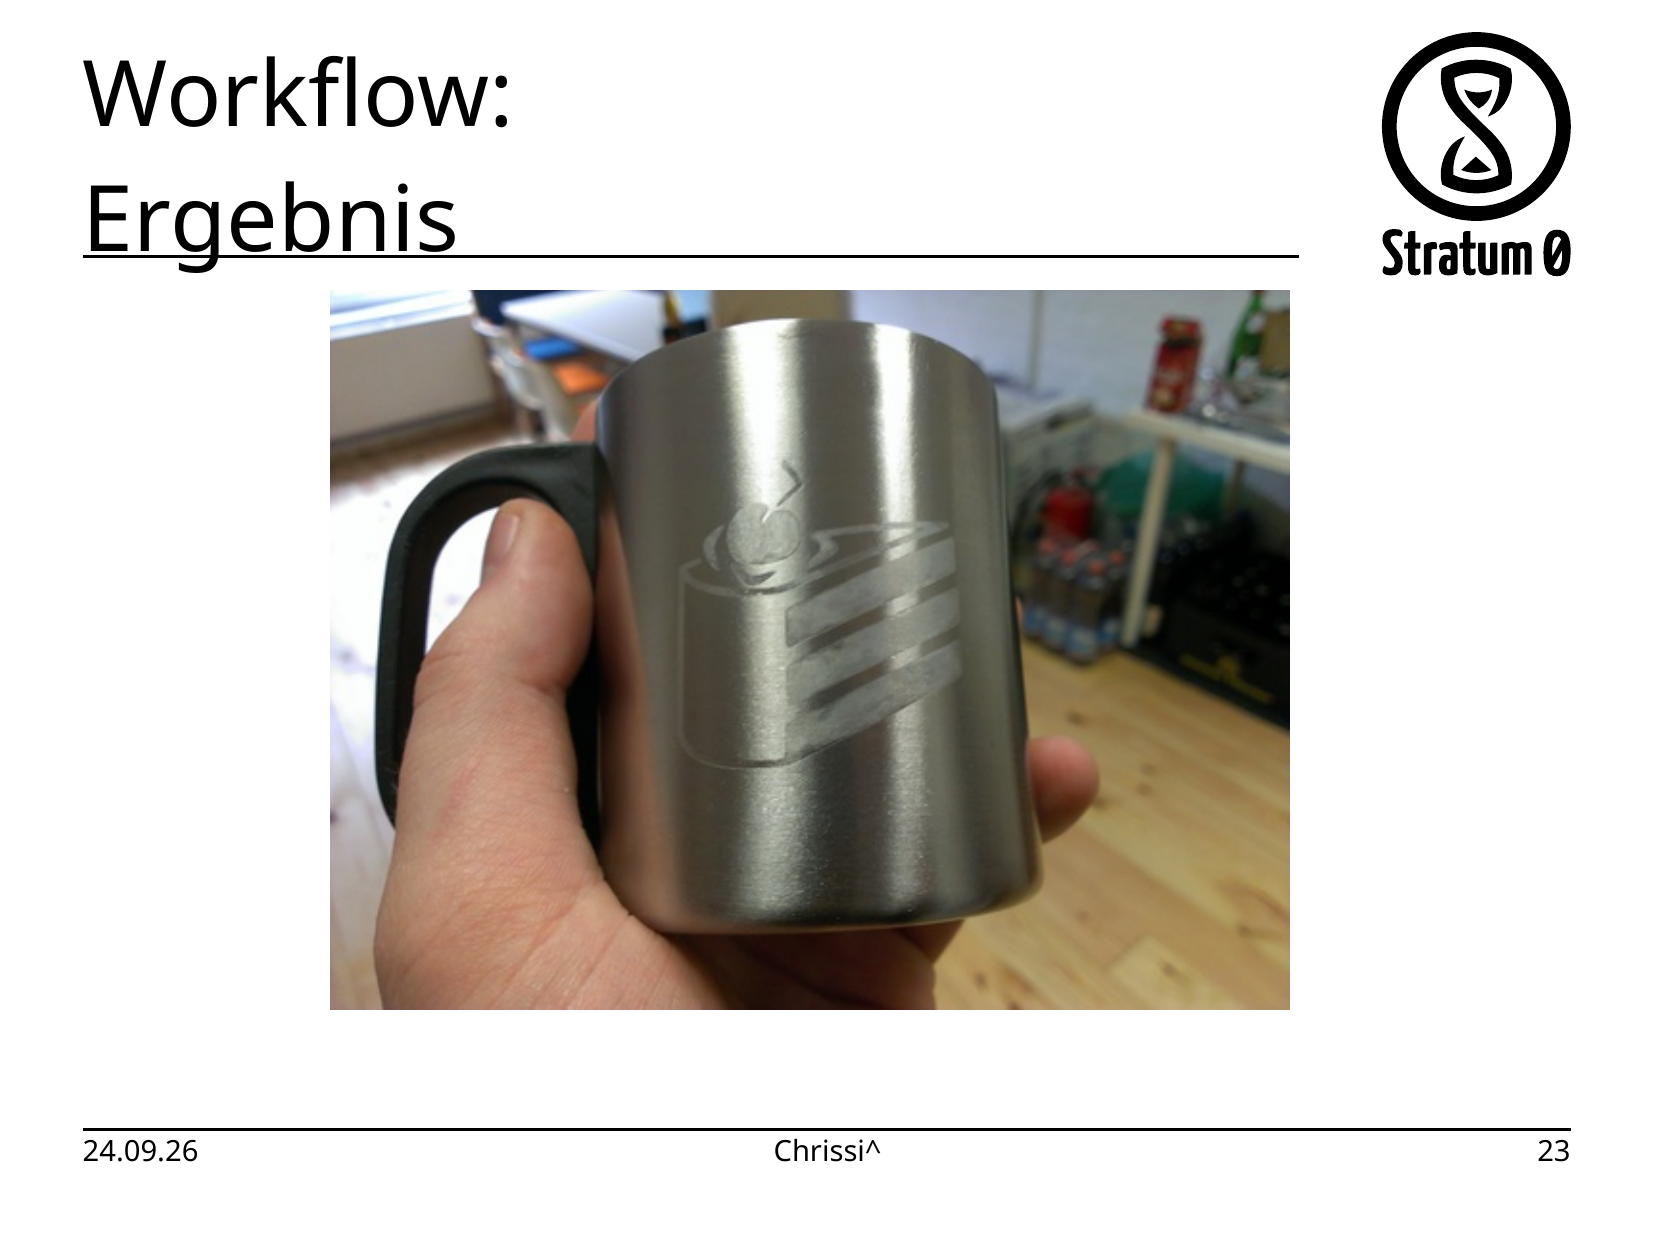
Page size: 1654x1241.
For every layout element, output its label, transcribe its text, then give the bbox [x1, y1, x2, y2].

title Workflow: Ergebnis [82, 45, 1300, 261]
picture [330, 290, 1290, 1010]
